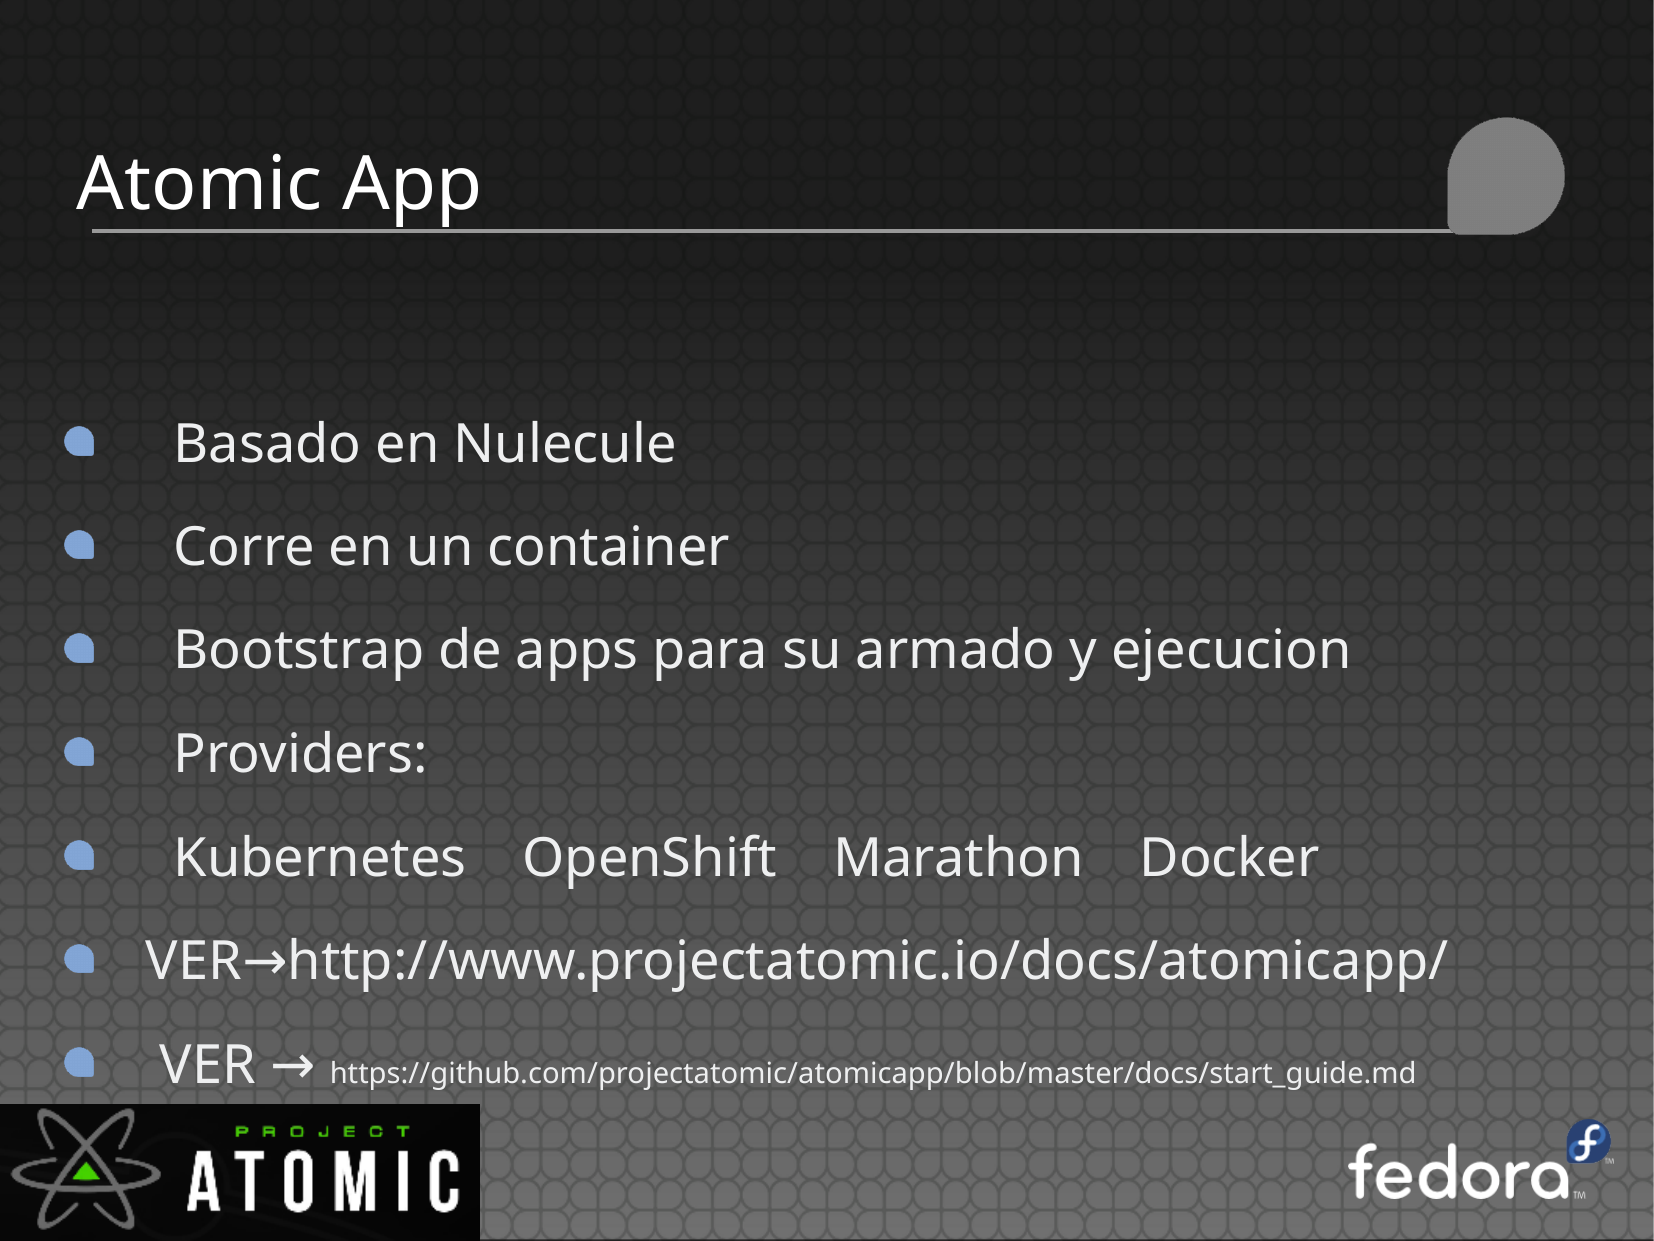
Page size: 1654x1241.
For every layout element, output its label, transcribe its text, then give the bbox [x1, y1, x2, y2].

title Atomic App [76, 112, 1566, 249]
picture [0, 0, 1654, 1241]
list Basado en Nulecule Corre en un container Bootstrap de apps para su armado y ejecucion Providers: Kubernetes OpenShift Marathon Docker VER→http://www.projectatomic.io/docs/atomicapp/ VER → https://github.com/projectatomic/atomicapp/blob/master/docs/start_guide.md [46, 300, 1536, 1241]
